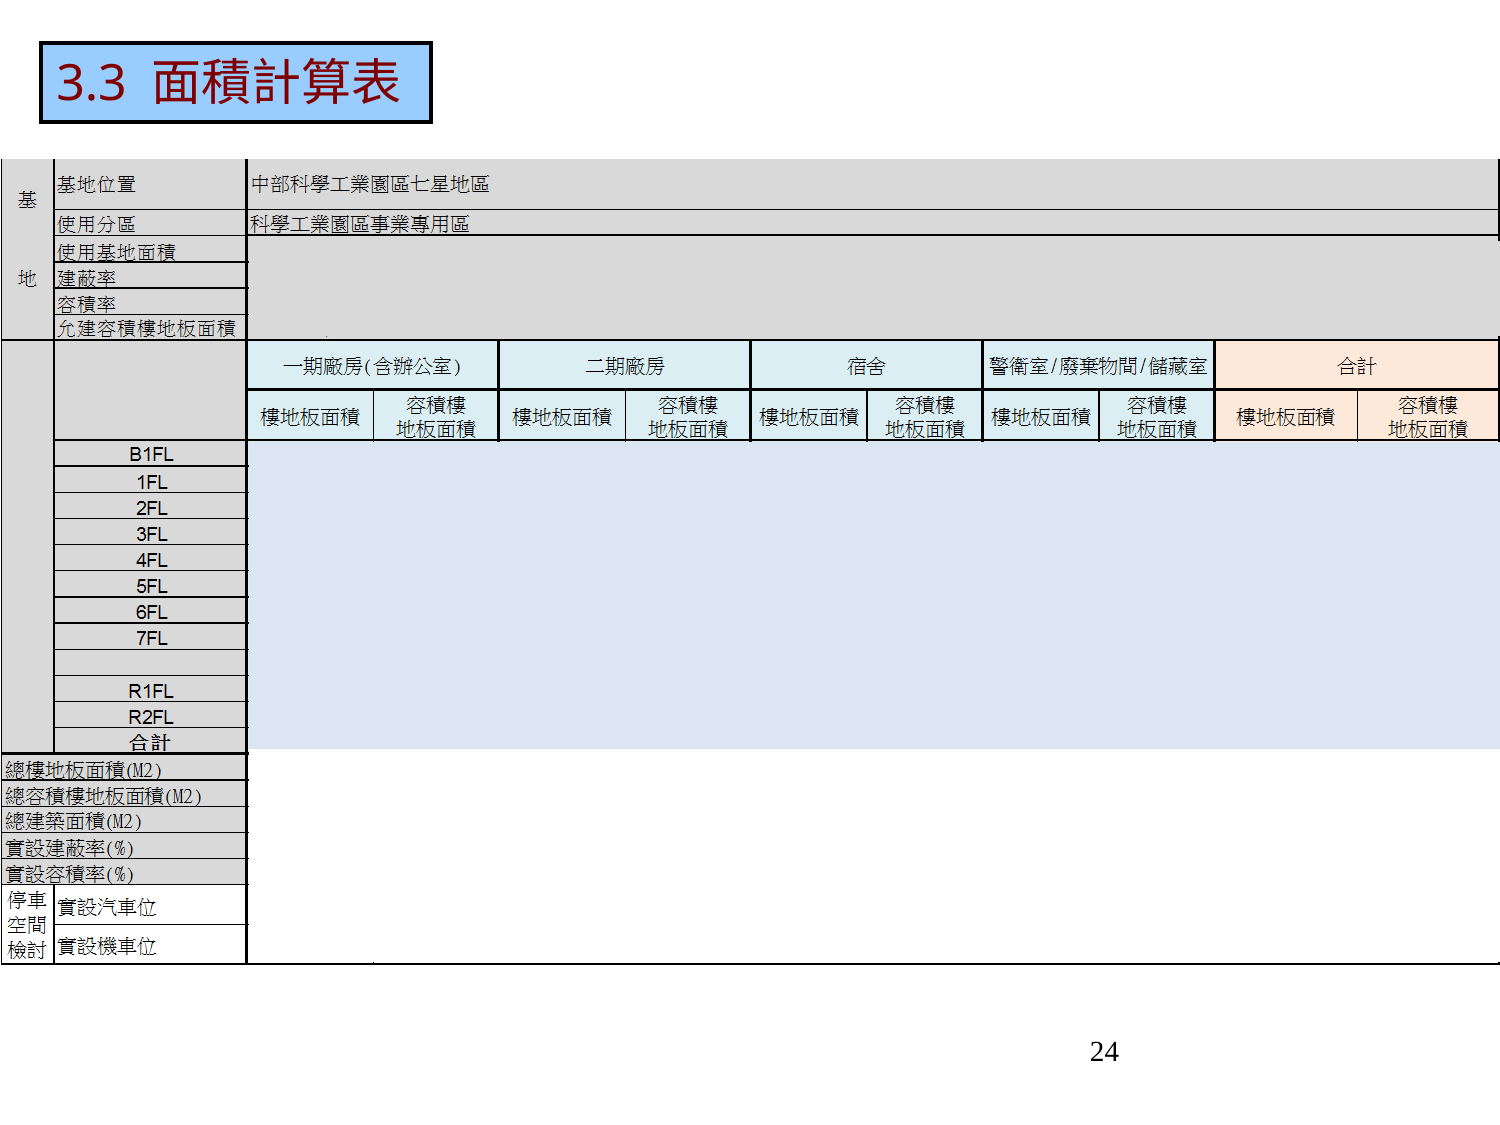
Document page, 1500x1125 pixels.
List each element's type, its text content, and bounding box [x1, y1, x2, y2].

text_box 24 [1074, 1025, 1388, 1101]
picture [0, 158, 1500, 967]
text_box 3.3 面積計算表 [41, 42, 431, 122]
